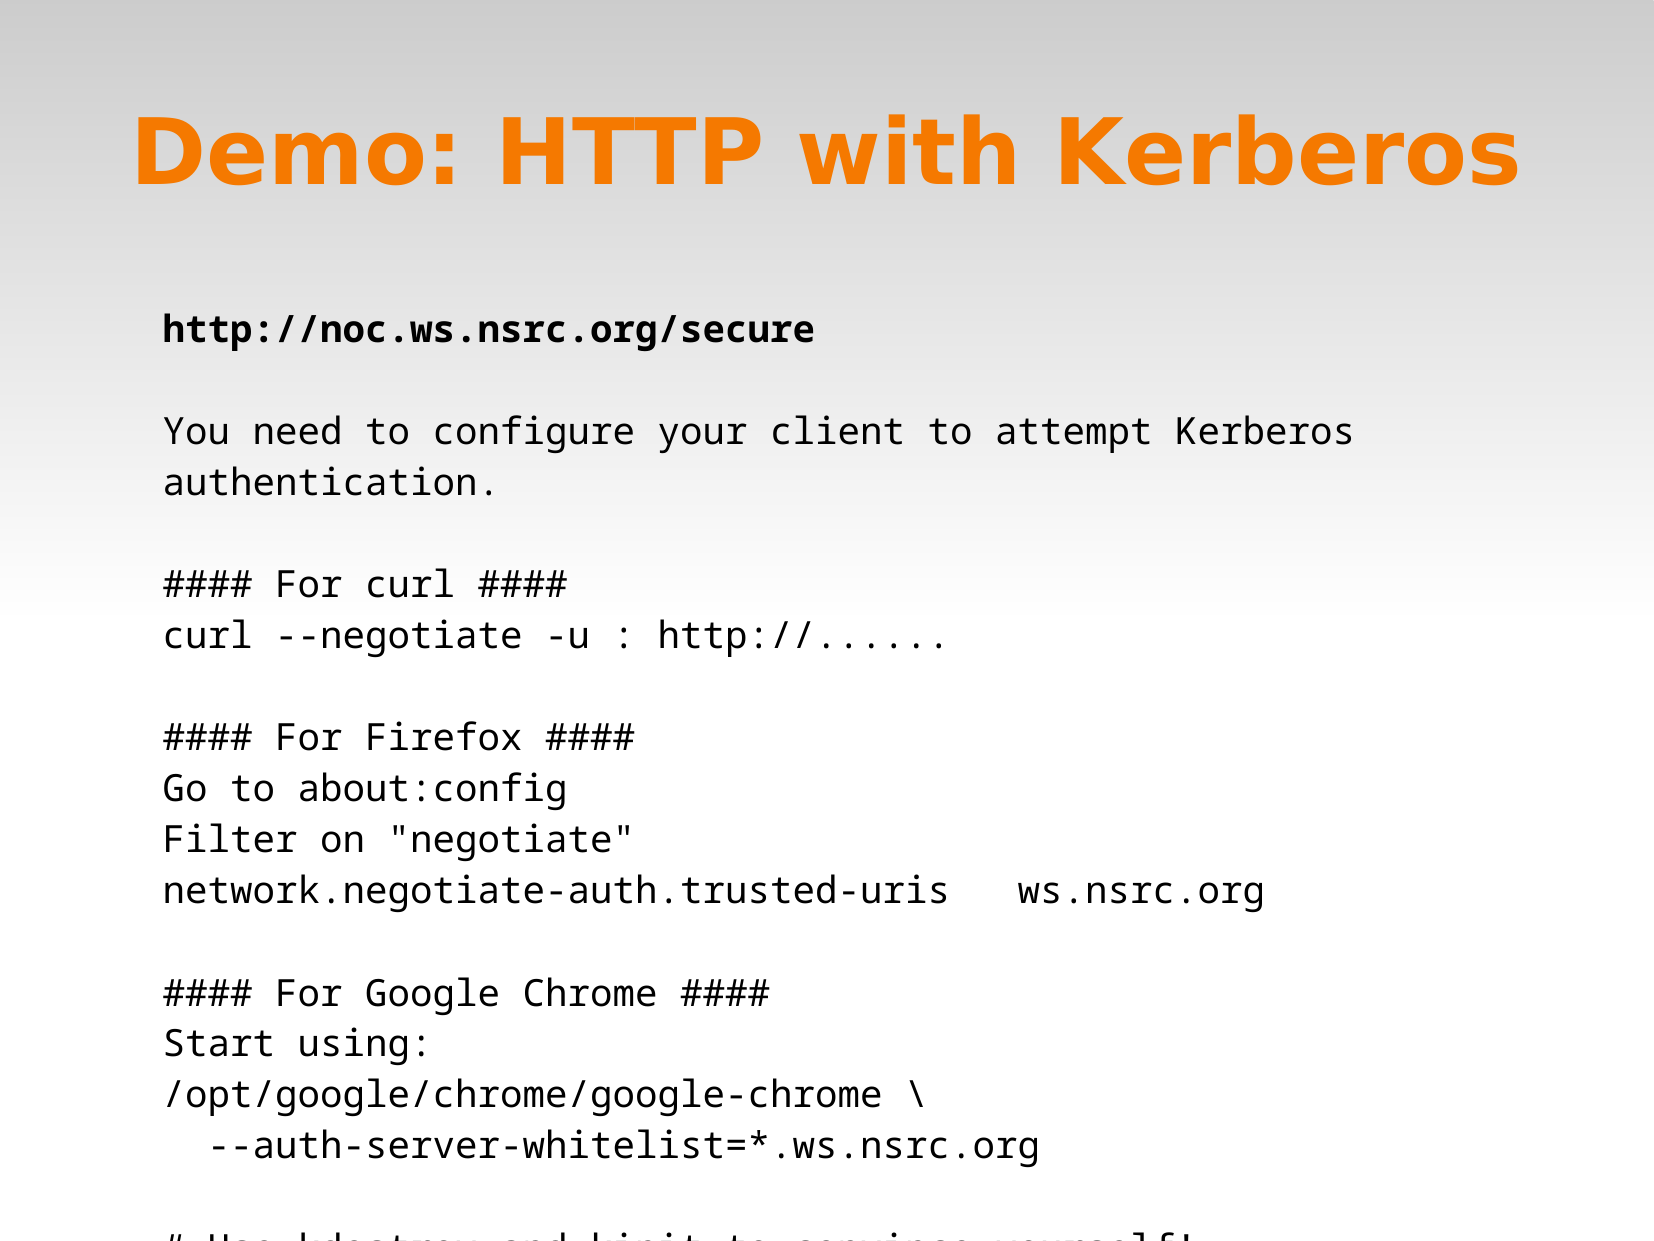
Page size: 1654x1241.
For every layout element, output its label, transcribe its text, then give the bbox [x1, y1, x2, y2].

text_box http://noc.ws.nsrc.org/secure You need to configure your client to attempt Kerberos authentication. #### For curl #### curl --negotiate -u : http://...... #### For Firefox #### Go to about:config Filter on "negotiate" network.negotiate-auth.trusted-uris ws.nsrc.org #### For Google Chrome #### Start using: /opt/google/chrome/google-chrome \ --auth-server-whitelist=*.ws.nsrc.org # Use kdestroy and kinit to convince yourself! [147, 295, 1536, 1139]
title Demo: HTTP with Kerberos [82, 49, 1571, 257]
